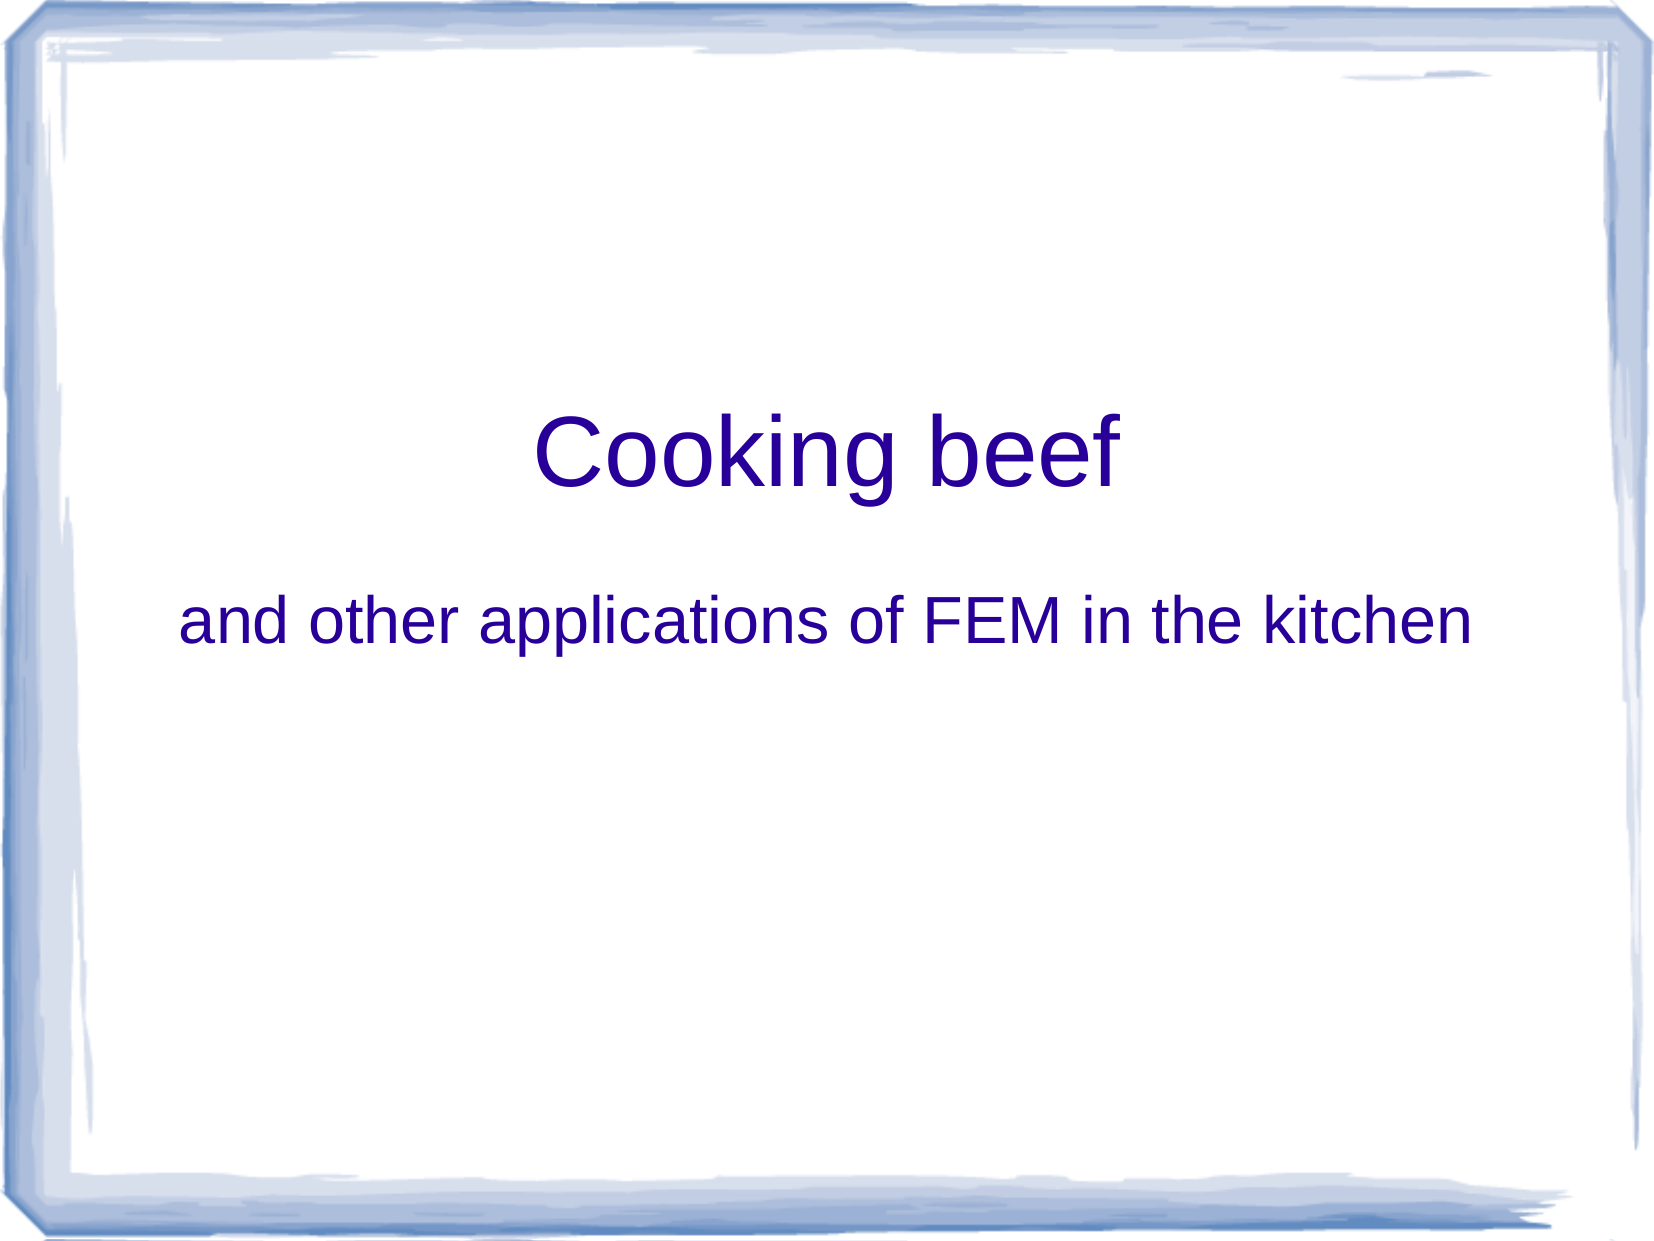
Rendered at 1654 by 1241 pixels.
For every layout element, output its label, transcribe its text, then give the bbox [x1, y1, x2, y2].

picture [0, 0, 1654, 1241]
subtitle Cooking beef and other applications of FEM in the kitchen [82, 49, 1571, 1004]
